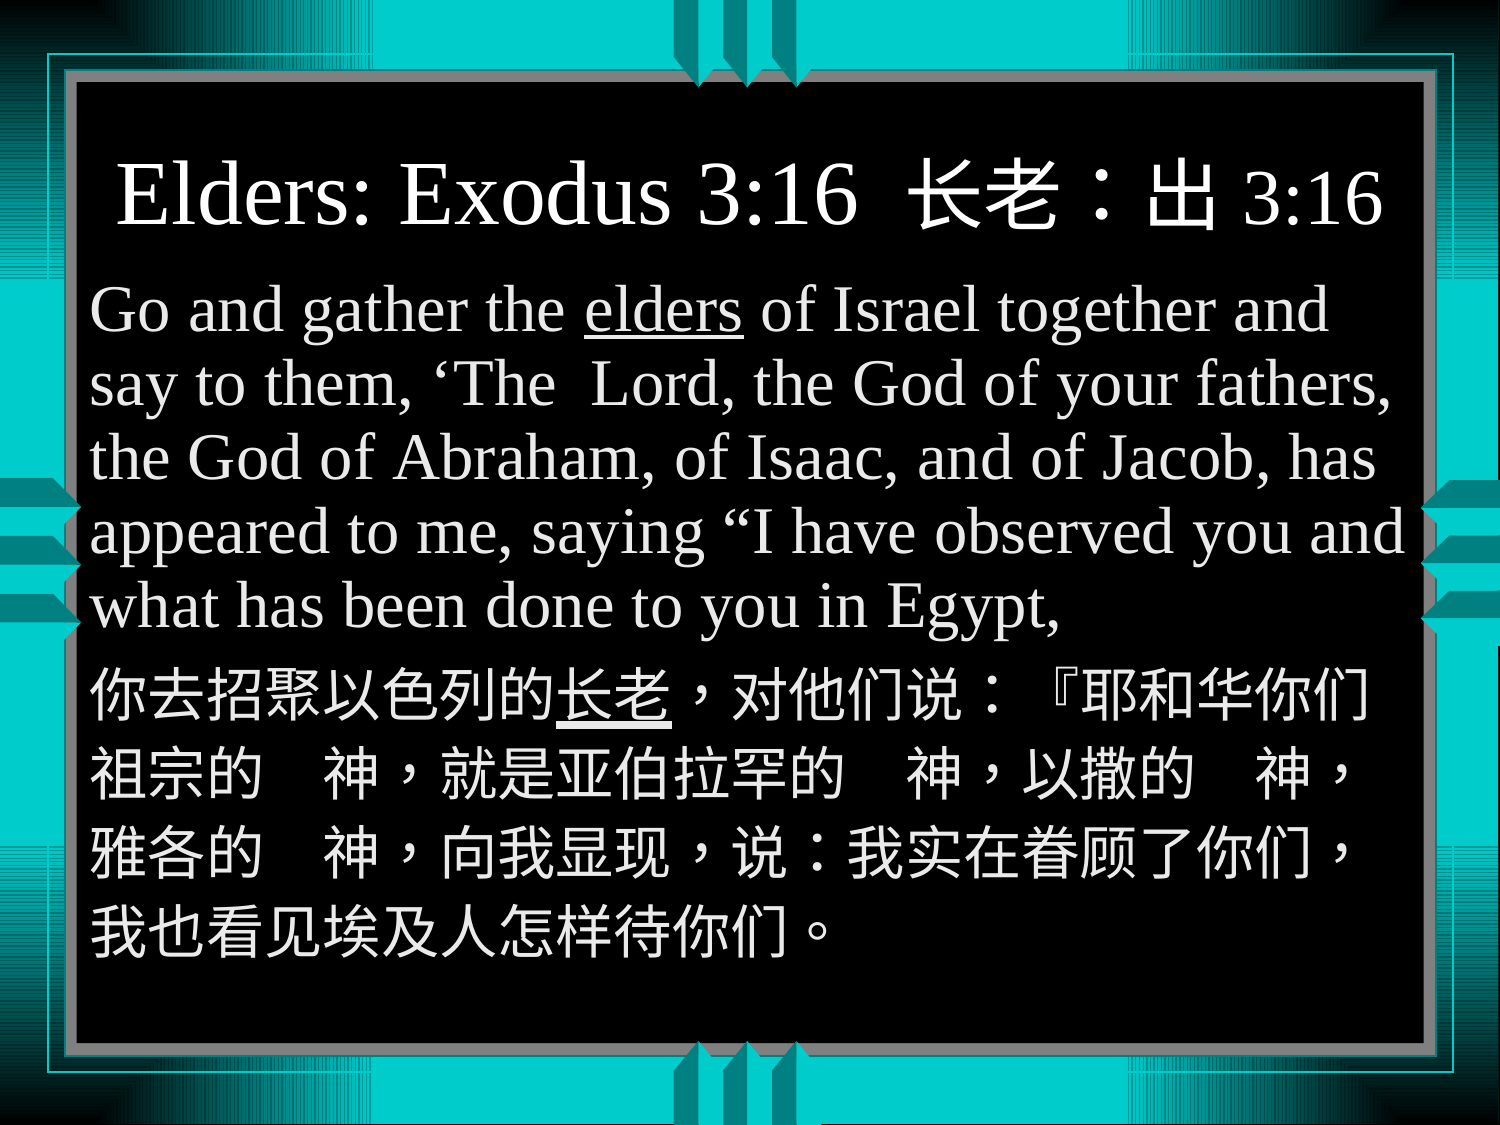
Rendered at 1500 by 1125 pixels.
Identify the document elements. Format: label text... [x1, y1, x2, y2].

text_box Go and gather the elders of Israel together and say to them, ‘The Lord, the God of your fathers, the God of Abraham, of Isaac, and of Jacob, has appeared to me, saying “I have observed you and what has been done to you in Egypt, 你去招聚以色列的长老，对他们说：『耶和华你们祖宗的 神，就是亚伯拉罕的 神，以撒的 神，雅各的 神，向我显现，说：我实在眷顾了你们，我也看见埃及人怎样待你们。 [75, 264, 1426, 1113]
title Elders: Exodus 3:16 长老：出3:16 [112, 99, 1388, 264]
